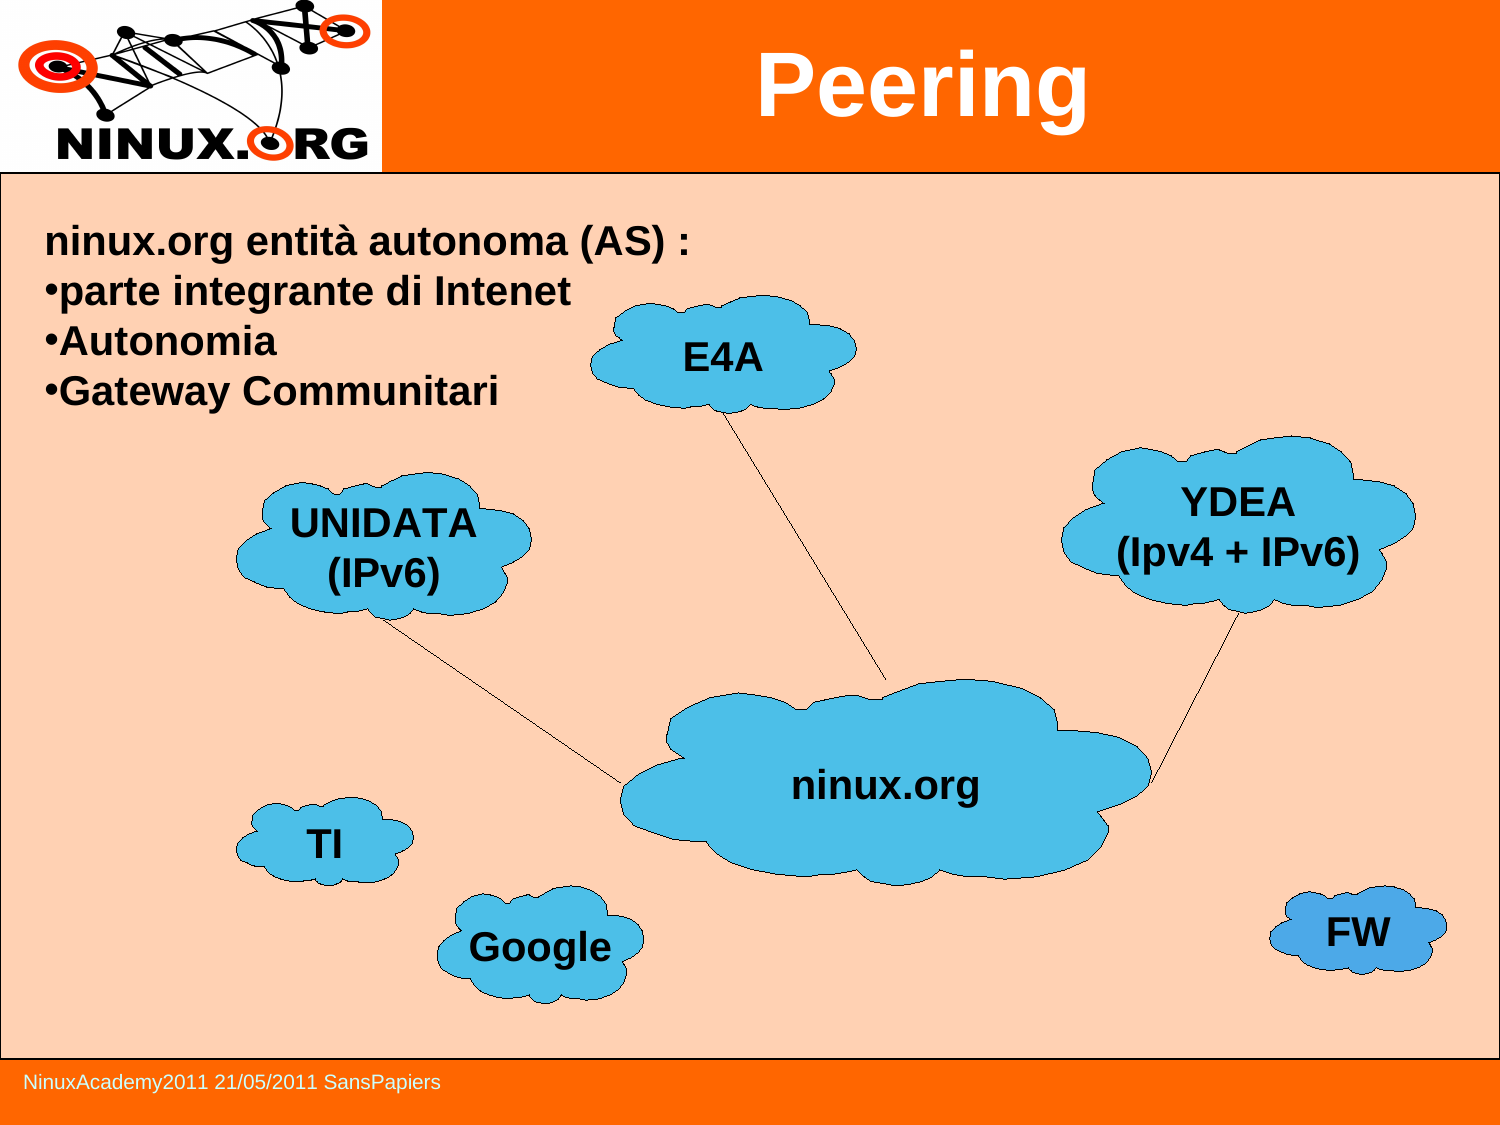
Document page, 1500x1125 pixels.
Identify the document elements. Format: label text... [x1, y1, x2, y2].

text_box TI [236, 797, 414, 886]
text_box E4A [706, 295, 857, 414]
text_box Peering [708, 17, 1107, 143]
text_box ninux.org [620, 679, 1152, 886]
text_box NinuxAcademy2011 21/05/2011 SansPapiers [23, 1070, 503, 1095]
text_box ninux.org entità autonoma (AS) : parte integrante di Intenet Autonomia Gateway Communitari [29, 206, 706, 422]
text_box UNIDATA (IPv6) [236, 472, 532, 621]
text_box Google [437, 885, 644, 1004]
text_box FW [1269, 885, 1447, 975]
picture [0, 0, 382, 172]
text_box YDEA (Ipv4 + IPv6) [1061, 435, 1416, 614]
